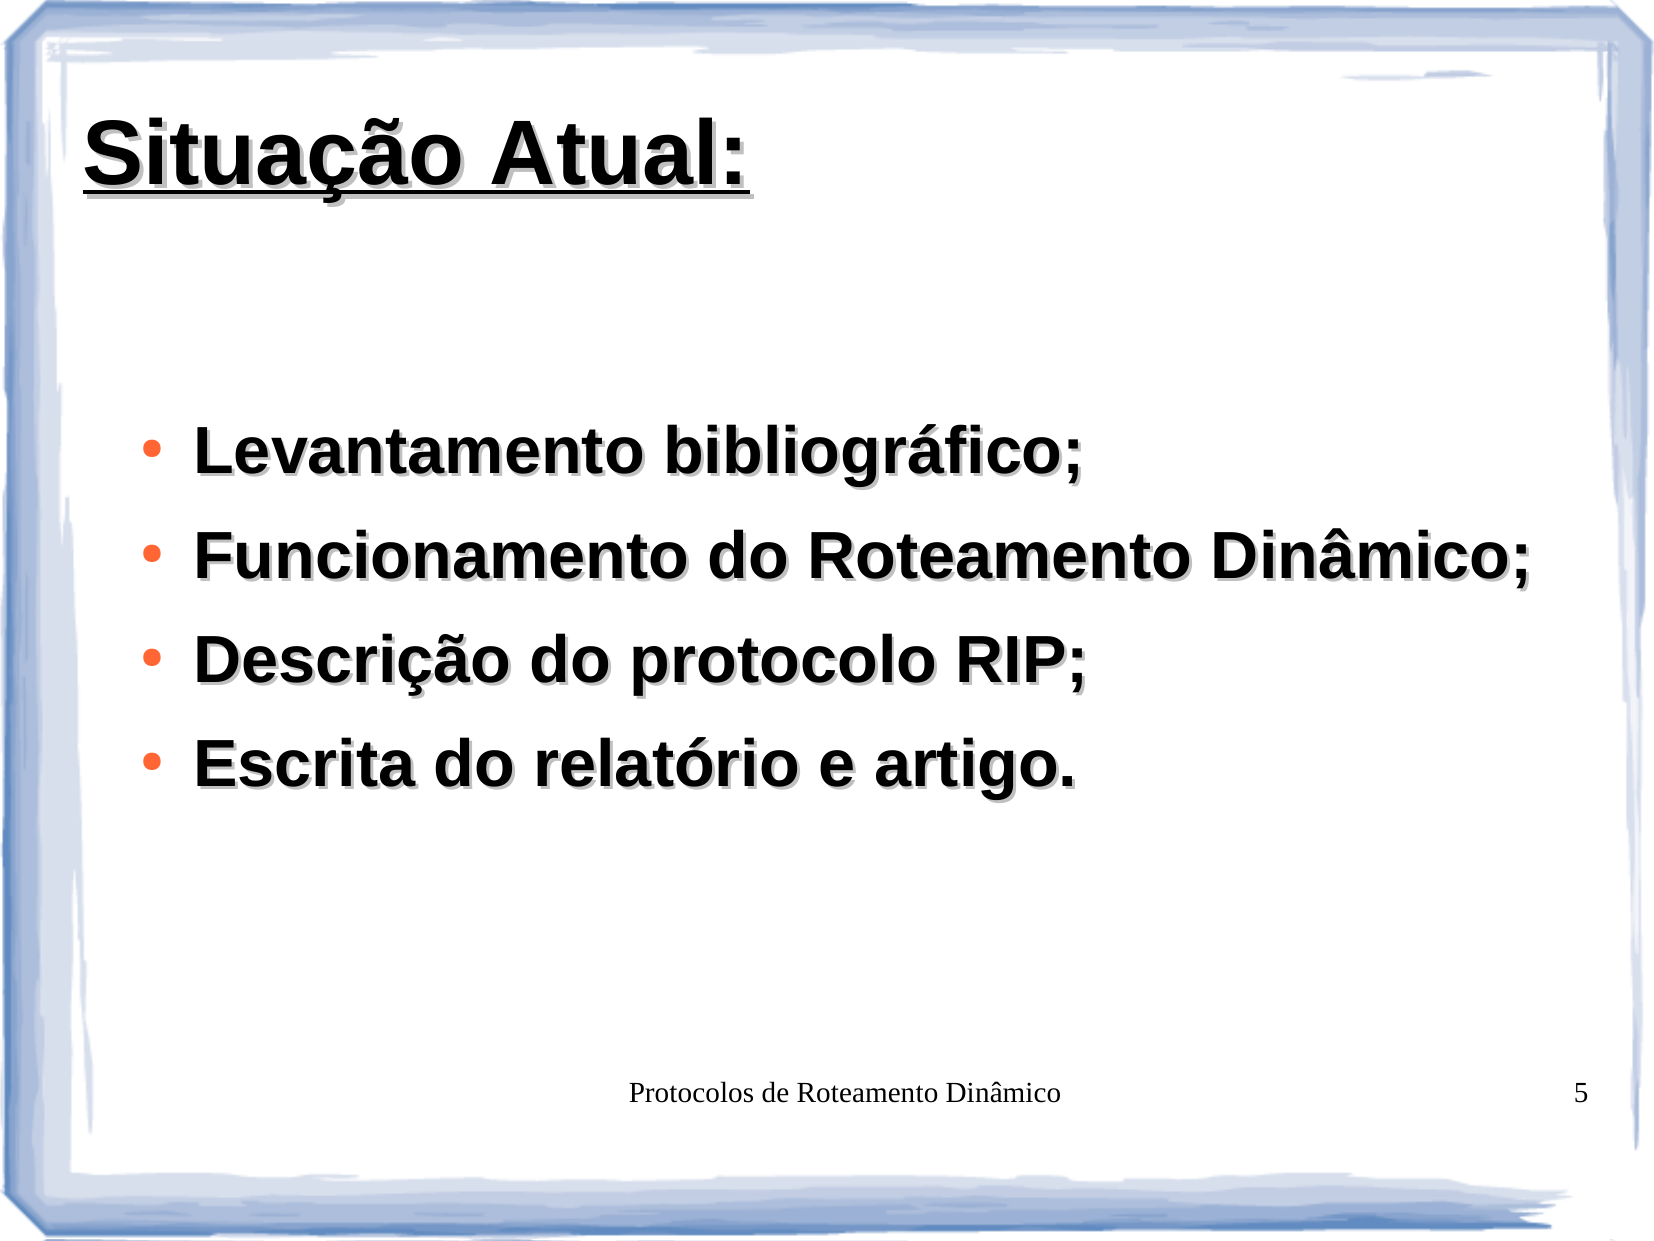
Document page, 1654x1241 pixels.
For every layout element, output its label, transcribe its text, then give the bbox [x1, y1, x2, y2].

picture [0, 0, 1654, 1241]
title Situação Atual: [82, 49, 1571, 257]
list Levantamento bibliográfico; Funcionamento do Roteamento Dinâmico; Descrição do protocolo RIP; Escrita do relatório e artigo. [122, 413, 1576, 946]
